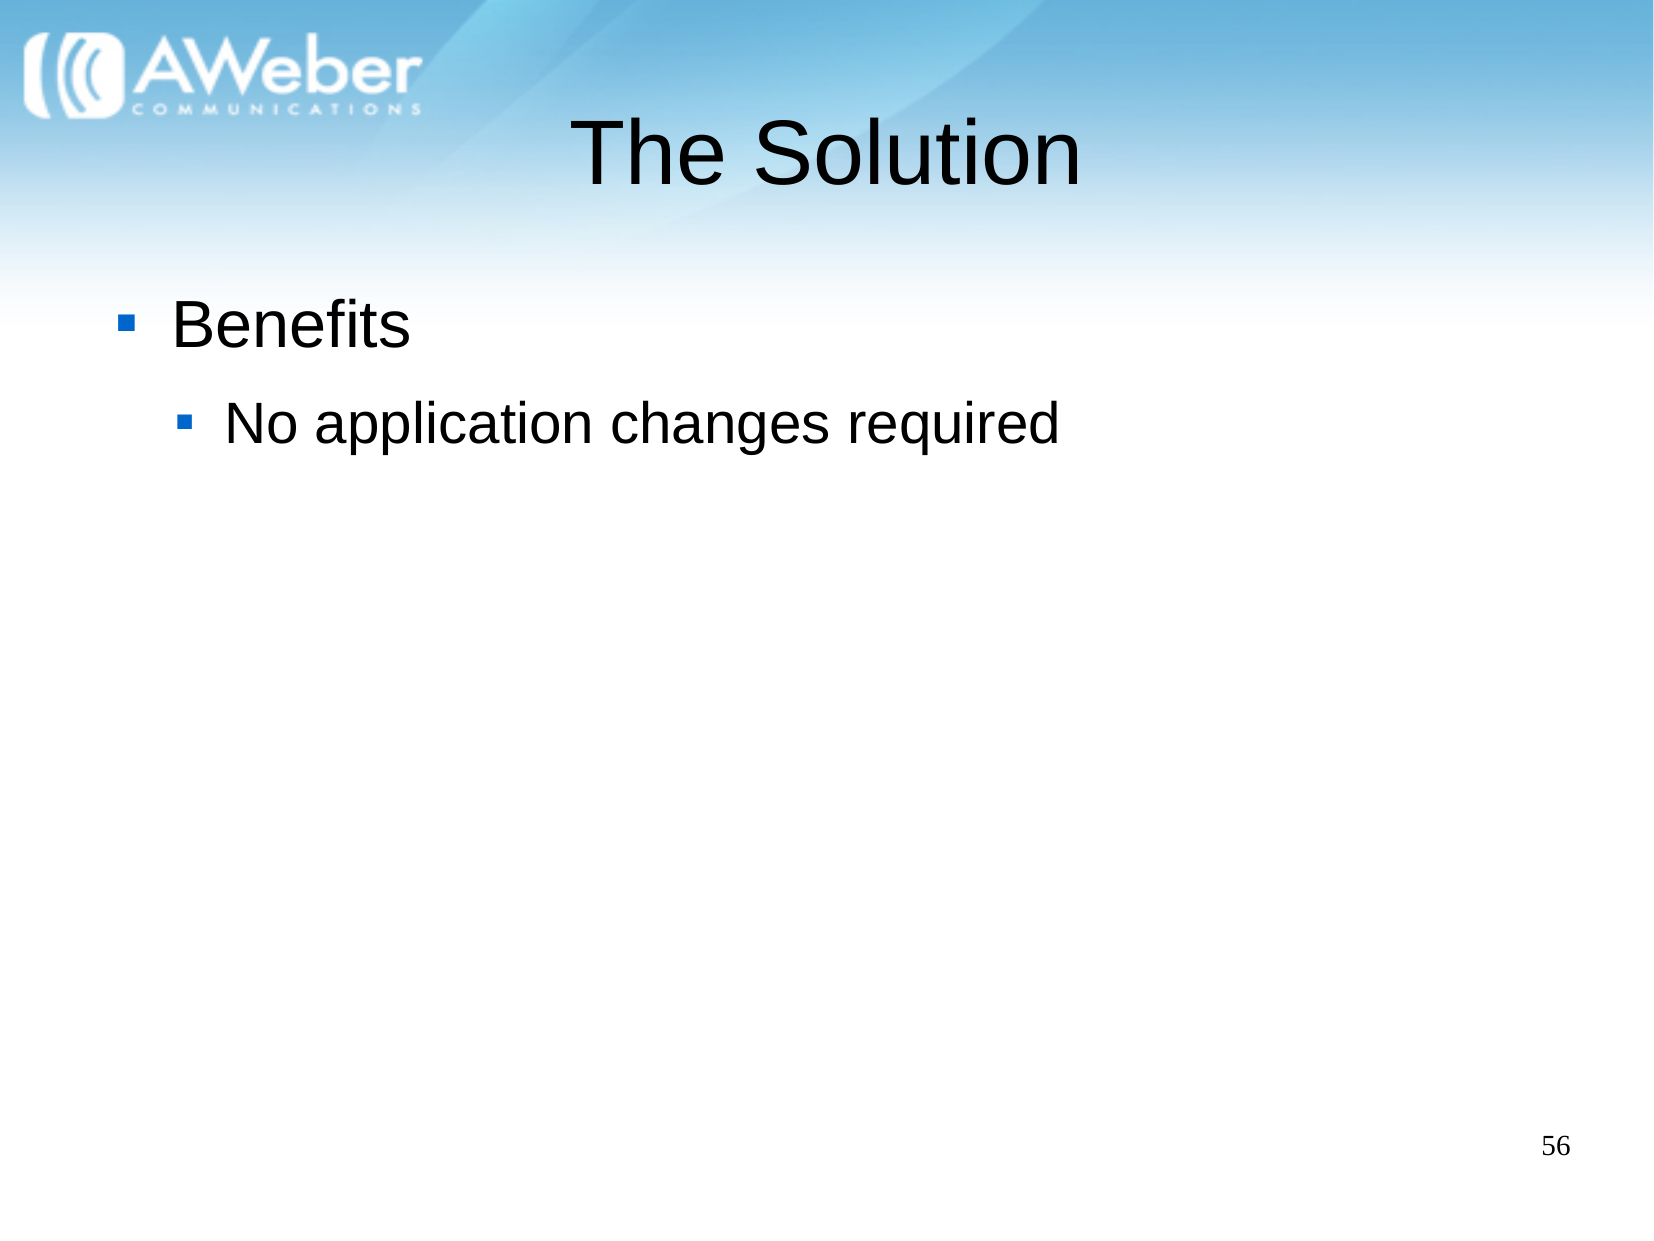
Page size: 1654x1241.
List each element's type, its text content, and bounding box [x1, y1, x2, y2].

title The Solution [82, 49, 1571, 257]
list Benefits No application changes required [82, 286, 1571, 1106]
picture [0, 0, 1654, 376]
